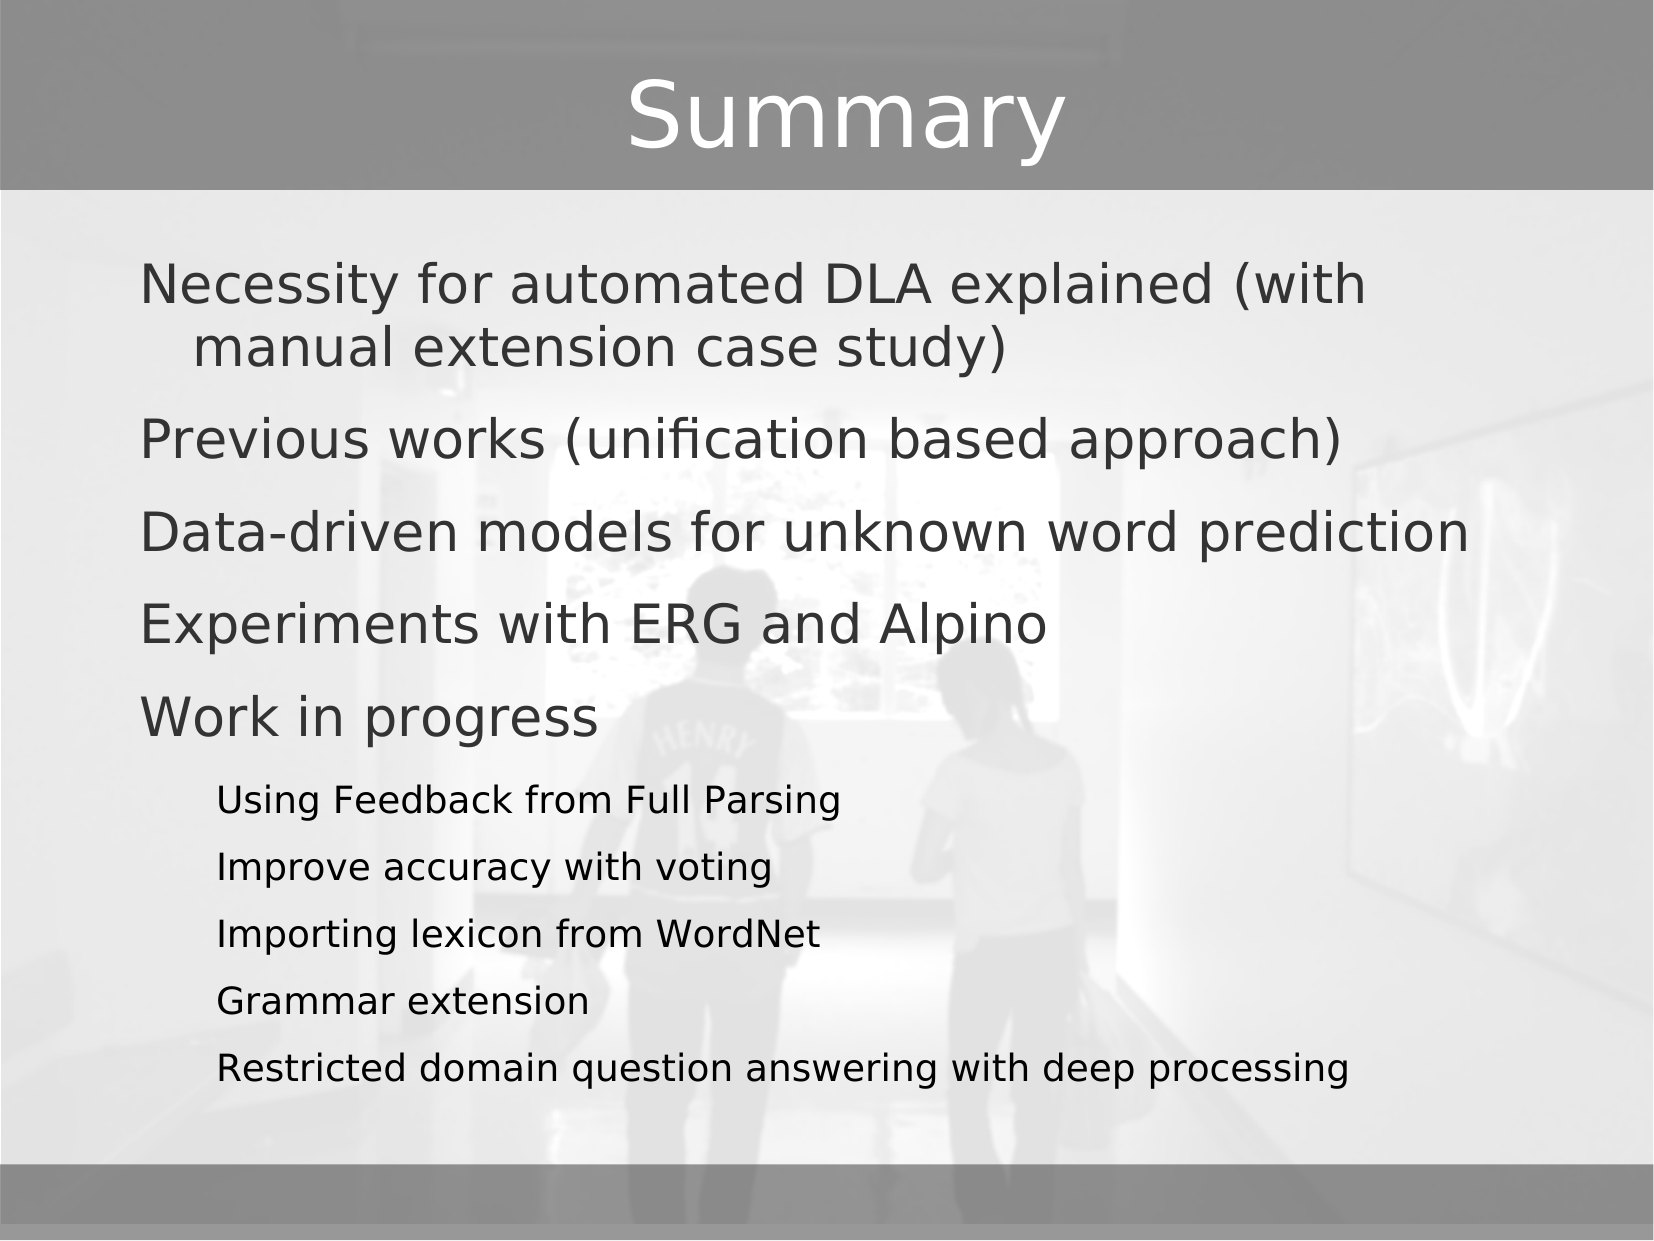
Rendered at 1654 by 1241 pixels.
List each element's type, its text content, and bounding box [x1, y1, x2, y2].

title Summary [141, 55, 1554, 177]
list Necessity for automated DLA explained (with manual extension case study) Previous works (unification based approach) Data-driven models for unknown word prediction Experiments with ERG and Alpino Work in progress Using Feedback from Full Parsing Improve accuracy with voting Importing lexicon from WordNet Grammar extension Restricted domain question answering with deep processing [121, 253, 1534, 1127]
